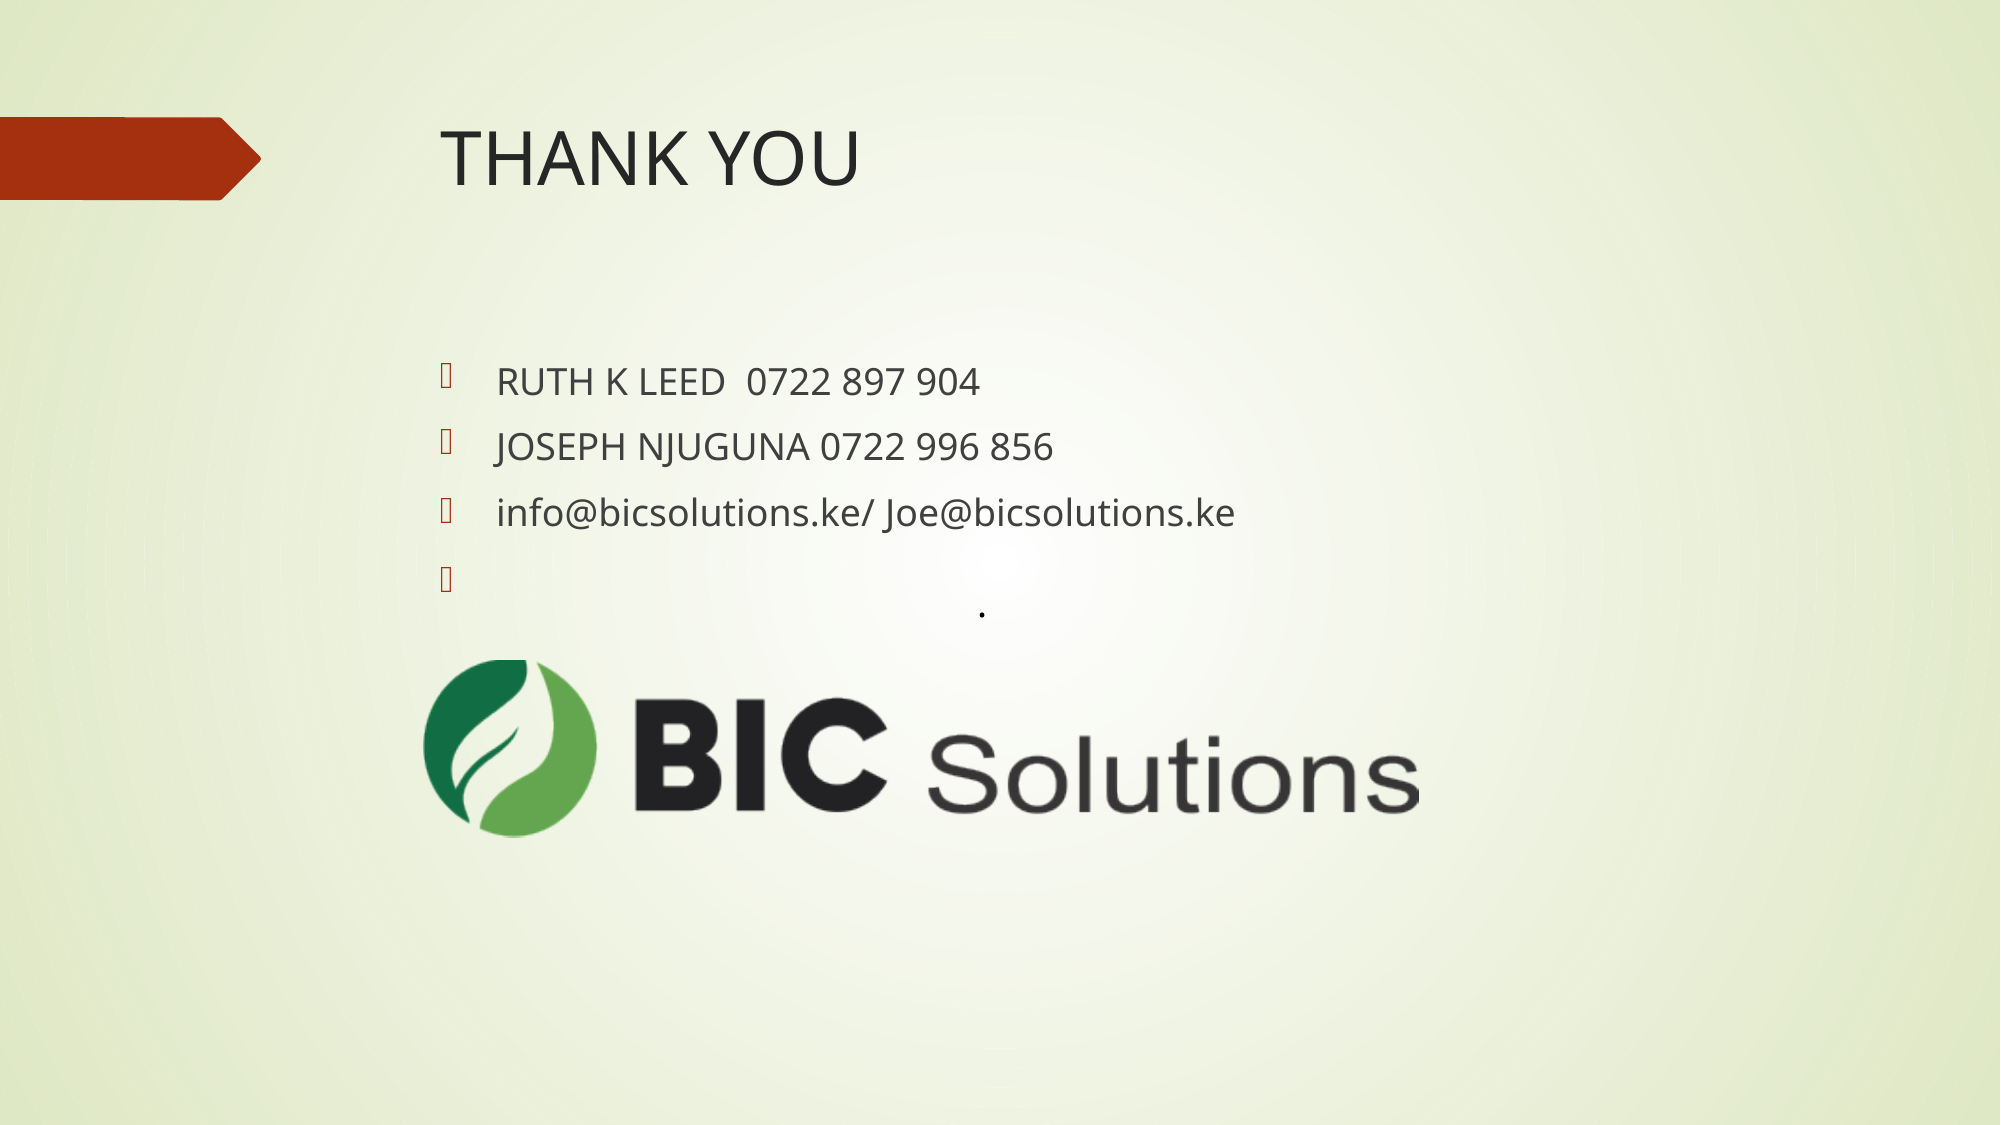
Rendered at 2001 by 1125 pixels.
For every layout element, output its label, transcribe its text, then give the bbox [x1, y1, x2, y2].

title THANK YOU [425, 102, 1888, 313]
picture [423, 660, 1419, 838]
list RUTH K LEED 0722 897 904 JOSEPH NJUGUNA 0722 996 856 info@bicsolutions.ke/ Joe@bicsolutions.ke [424, 350, 1888, 970]
text_box . [962, 572, 1788, 634]
